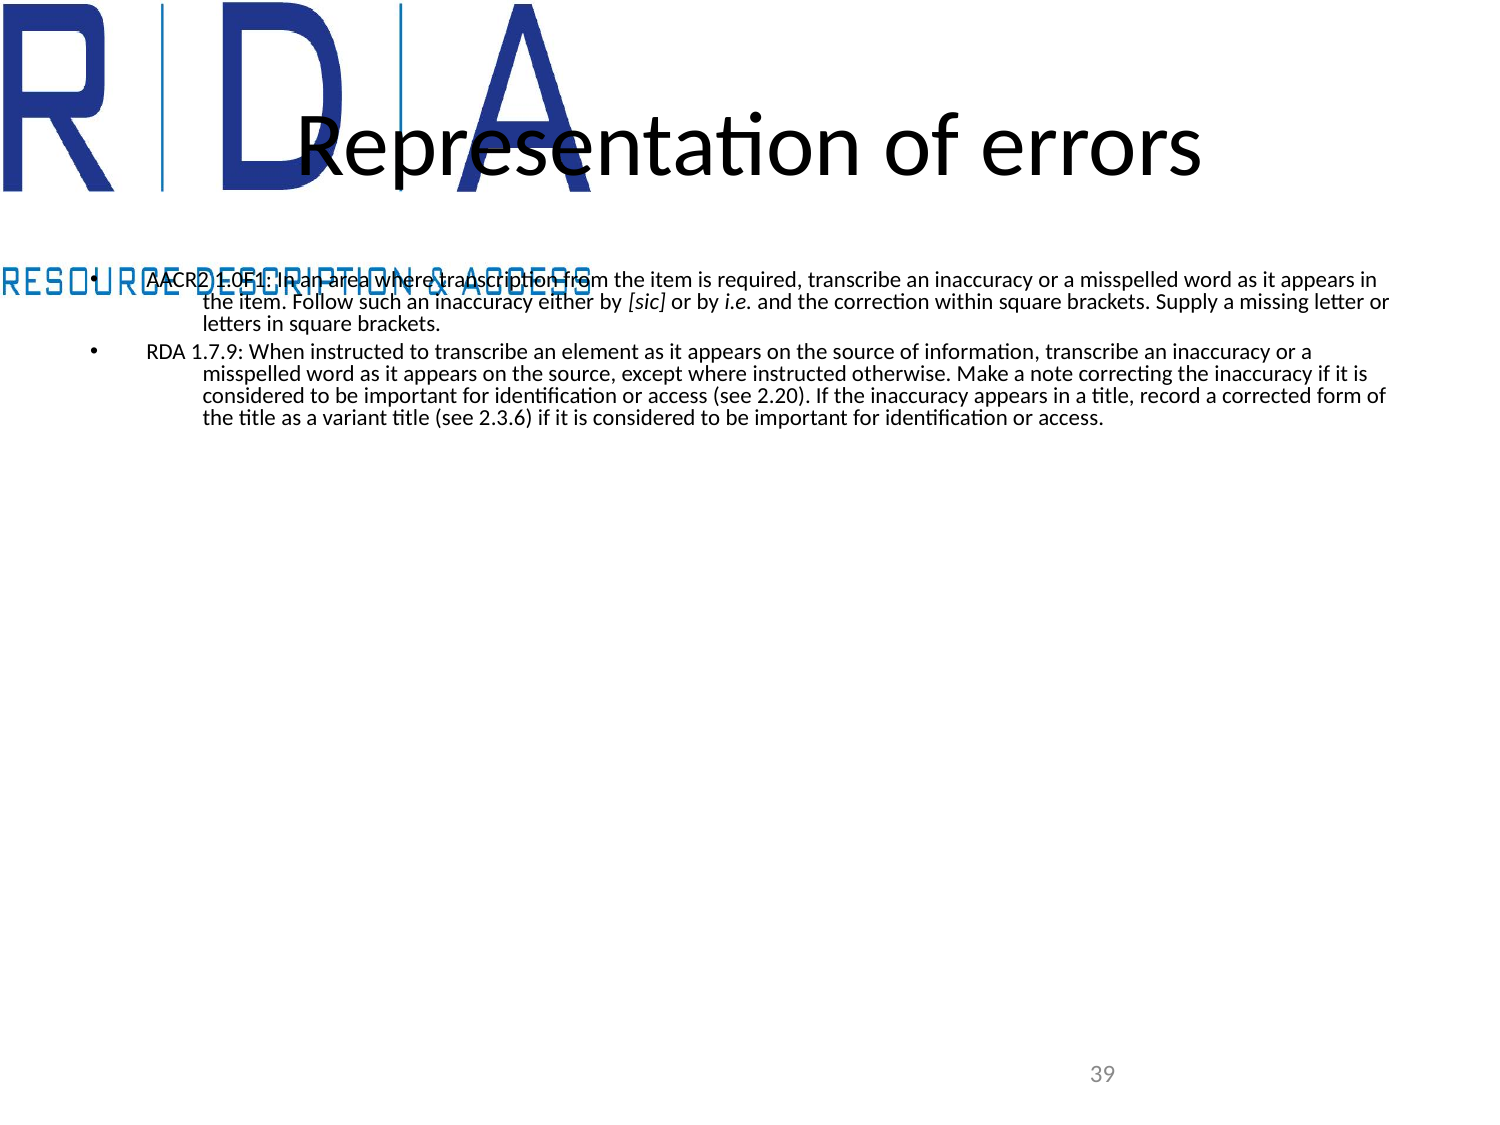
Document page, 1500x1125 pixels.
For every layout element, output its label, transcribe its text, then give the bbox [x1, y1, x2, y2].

title Representation of errors [75, 45, 1426, 233]
text_box 39 [1074, 1042, 1426, 1103]
list AACR2 1.0F1: In an area where transcription from the item is required, transcribe an inaccuracy or a misspelled word as it appears in the item. Follow such an inaccuracy either by [sic] or by i.e. and the correction within square brackets. Supply a missing letter or letters in square brackets. RDA 1.7.9: When instructed to transcribe an element as it appears on the source of information, transcribe an inaccuracy or a misspelled word as it appears on the source, except where instructed otherwise. Make a note correcting the inaccuracy if it is considered to be important for identification or access (see 2.20). If the inaccuracy appears in a title, record a corrected form of the title as a variant title (see 2.3.6) if it is considered to be important for identification or access. [75, 262, 1426, 1005]
